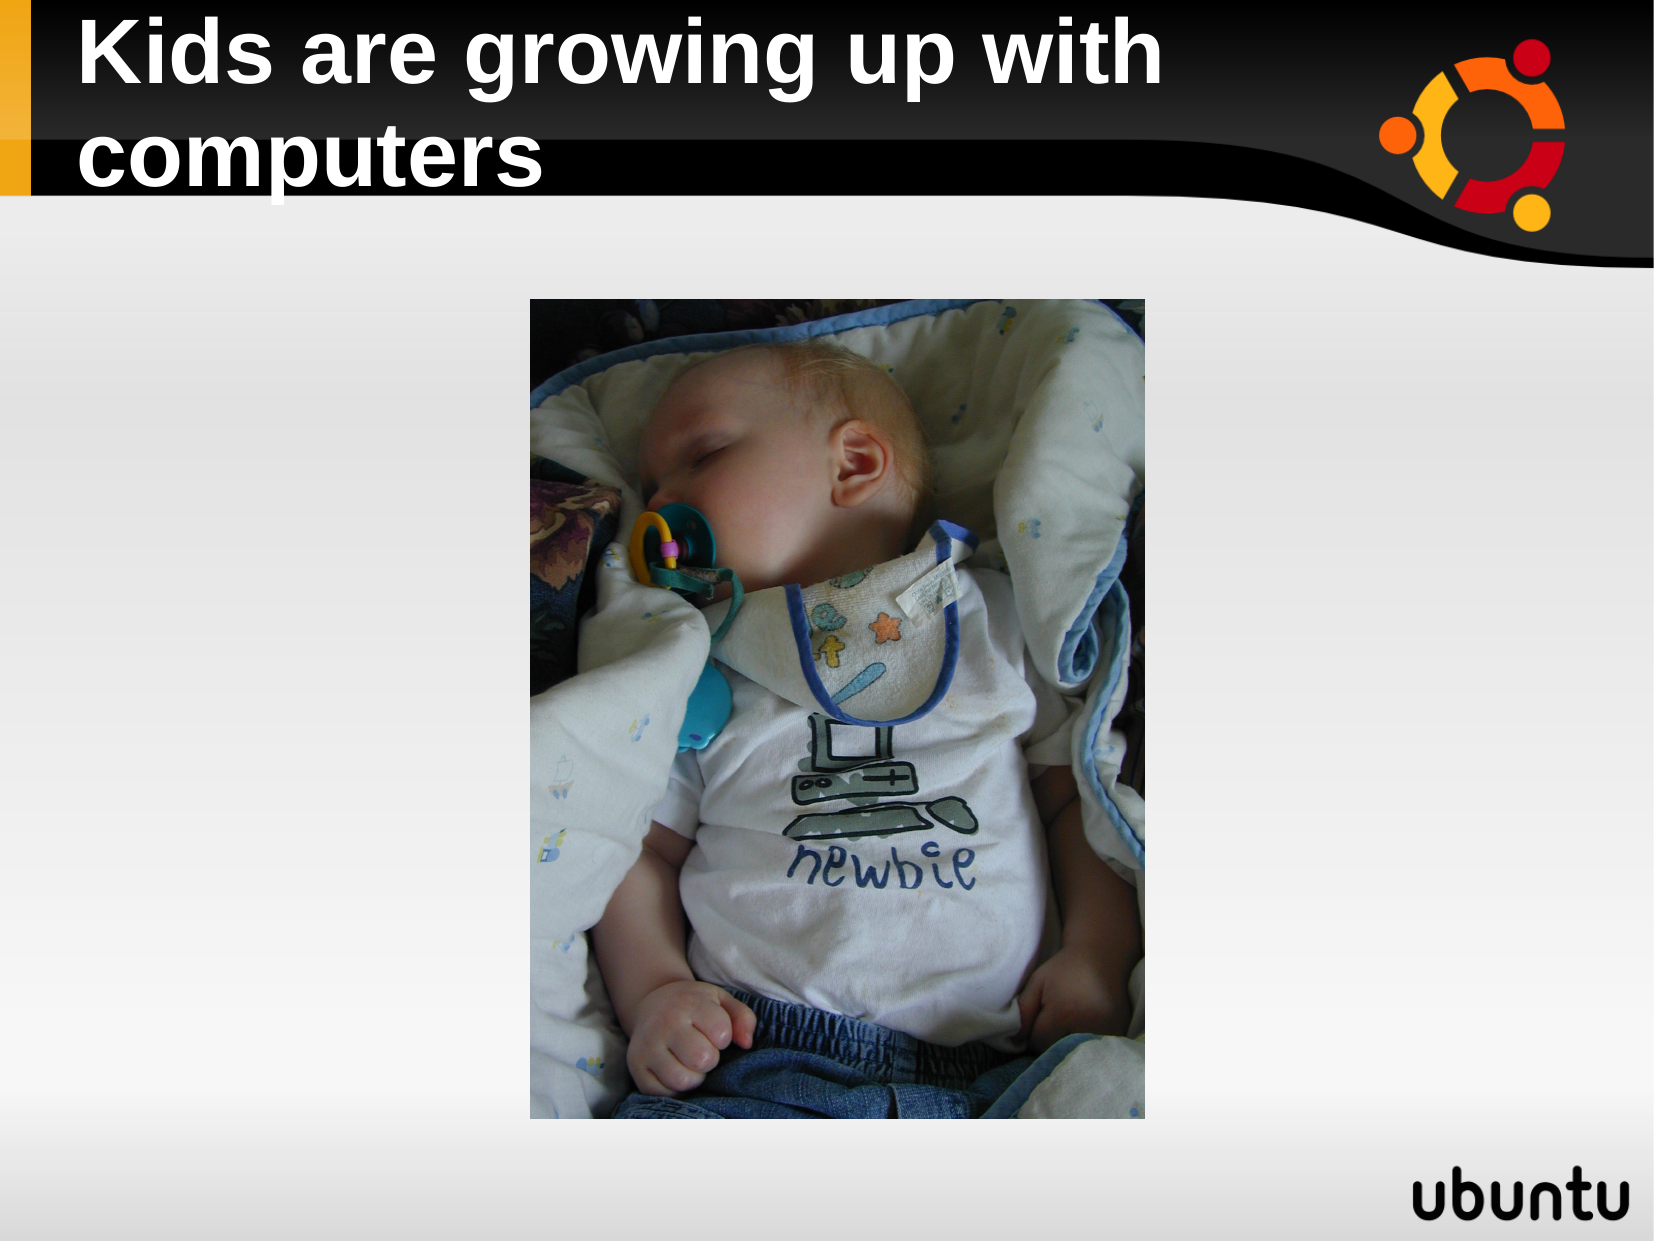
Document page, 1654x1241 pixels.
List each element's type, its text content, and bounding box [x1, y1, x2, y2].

picture [0, 0, 1654, 1241]
title Kids are growing up with computers [76, 0, 1565, 208]
